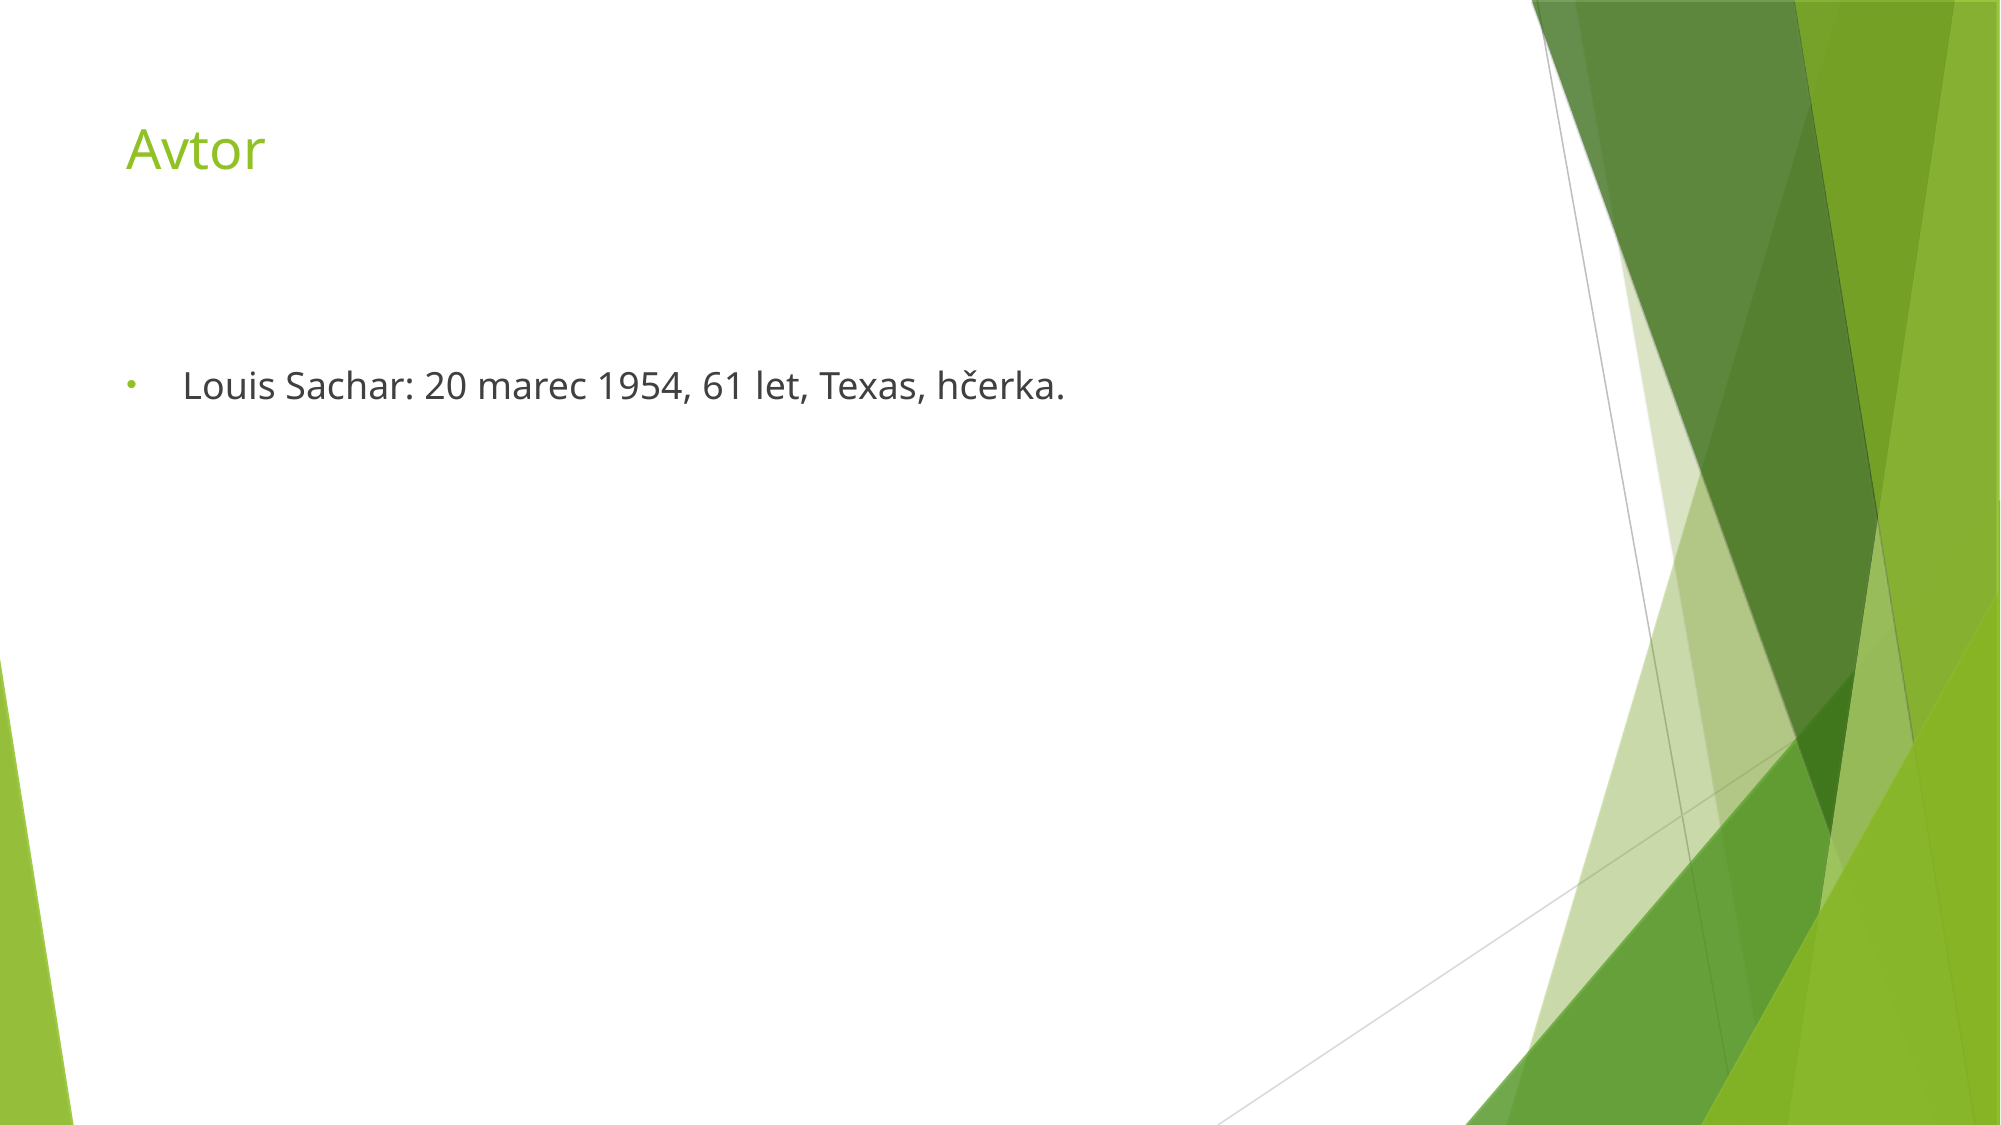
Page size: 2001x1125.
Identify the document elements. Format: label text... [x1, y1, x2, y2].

list Louis Sachar: 20 marec 1954, 61 let, Texas, hčerka. [111, 354, 1522, 992]
title Avtor [111, 106, 1522, 323]
